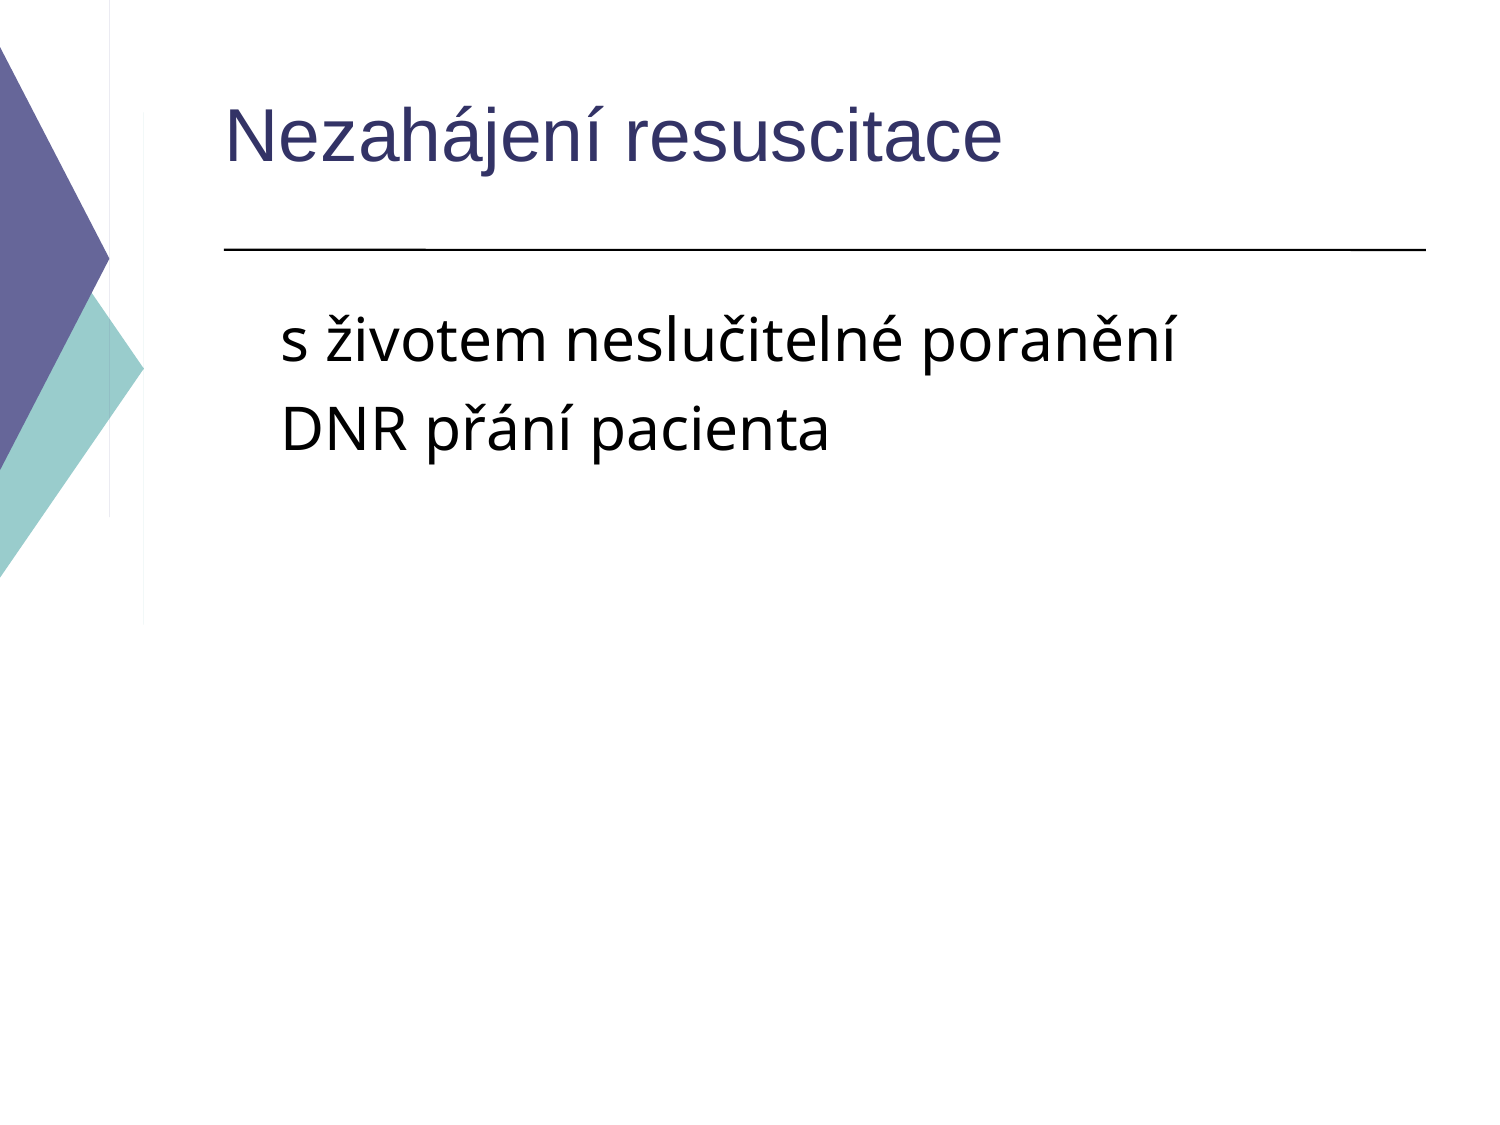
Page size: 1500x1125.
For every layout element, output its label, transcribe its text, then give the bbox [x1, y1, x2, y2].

title Nezahájení resuscitace [224, 41, 1423, 236]
list s životem neslučitelné poranění DNR přání pacienta [224, 299, 1423, 974]
